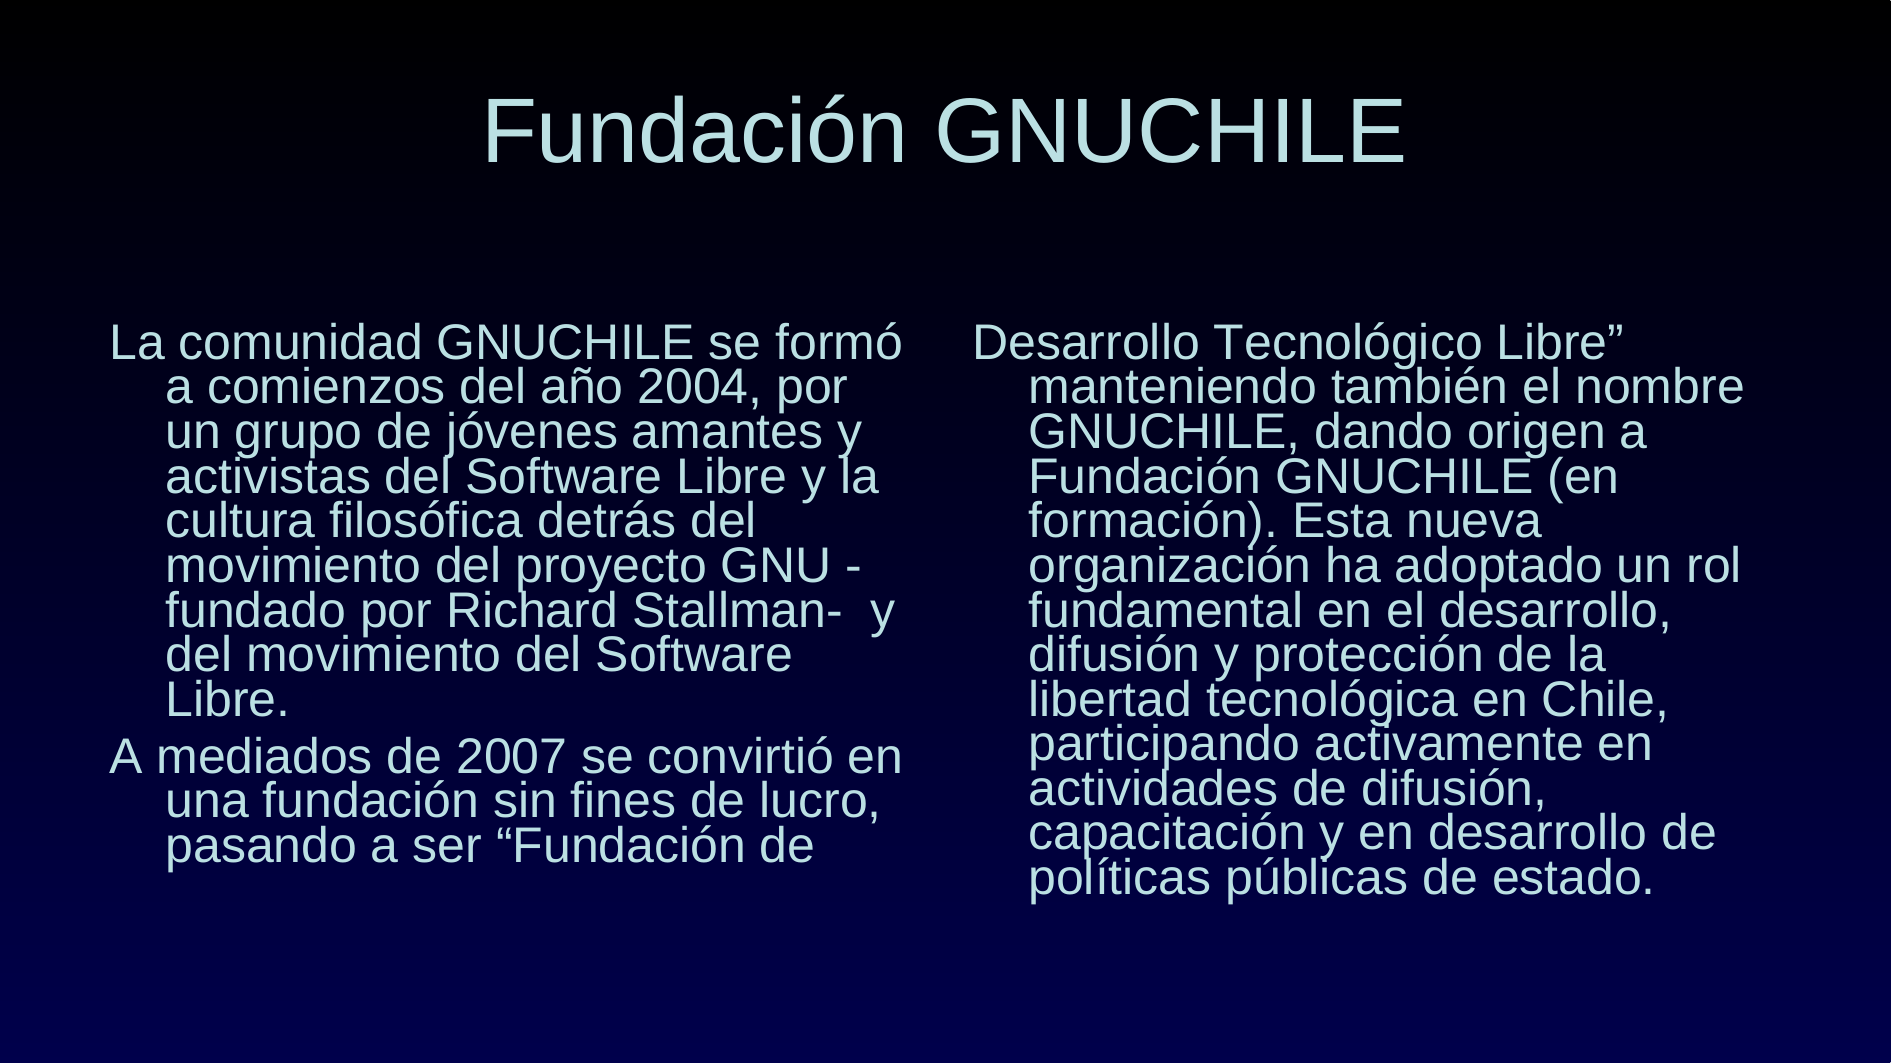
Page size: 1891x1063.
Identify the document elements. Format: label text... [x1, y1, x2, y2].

list La comunidad GNUCHILE se formó a comienzos del año 2004, por un grupo de jóvenes amantes y activistas del Software Libre y la cultura filosófica detrás del movimiento del proyecto GNU -fundado por Richard Stallman- y del movimiento del Software Libre. A mediados de 2007 se convirtió en una fundación sin fines de lucro, pasando a ser “Fundación de [94, 247, 933, 950]
title Fundación GNUCHILE [94, 42, 1796, 220]
list Desarrollo Tecnológico Libre” manteniendo también el nombre GNUCHILE, dando origen a Fundación GNUCHILE (en formación). Esta nueva organización ha adoptado un rol fundamental en el desarrollo, difusión y protección de la libertad tecnológica en Chile, participando activamente en actividades de difusión, capacitación y en desarrollo de políticas públicas de estado. [957, 247, 1796, 950]
